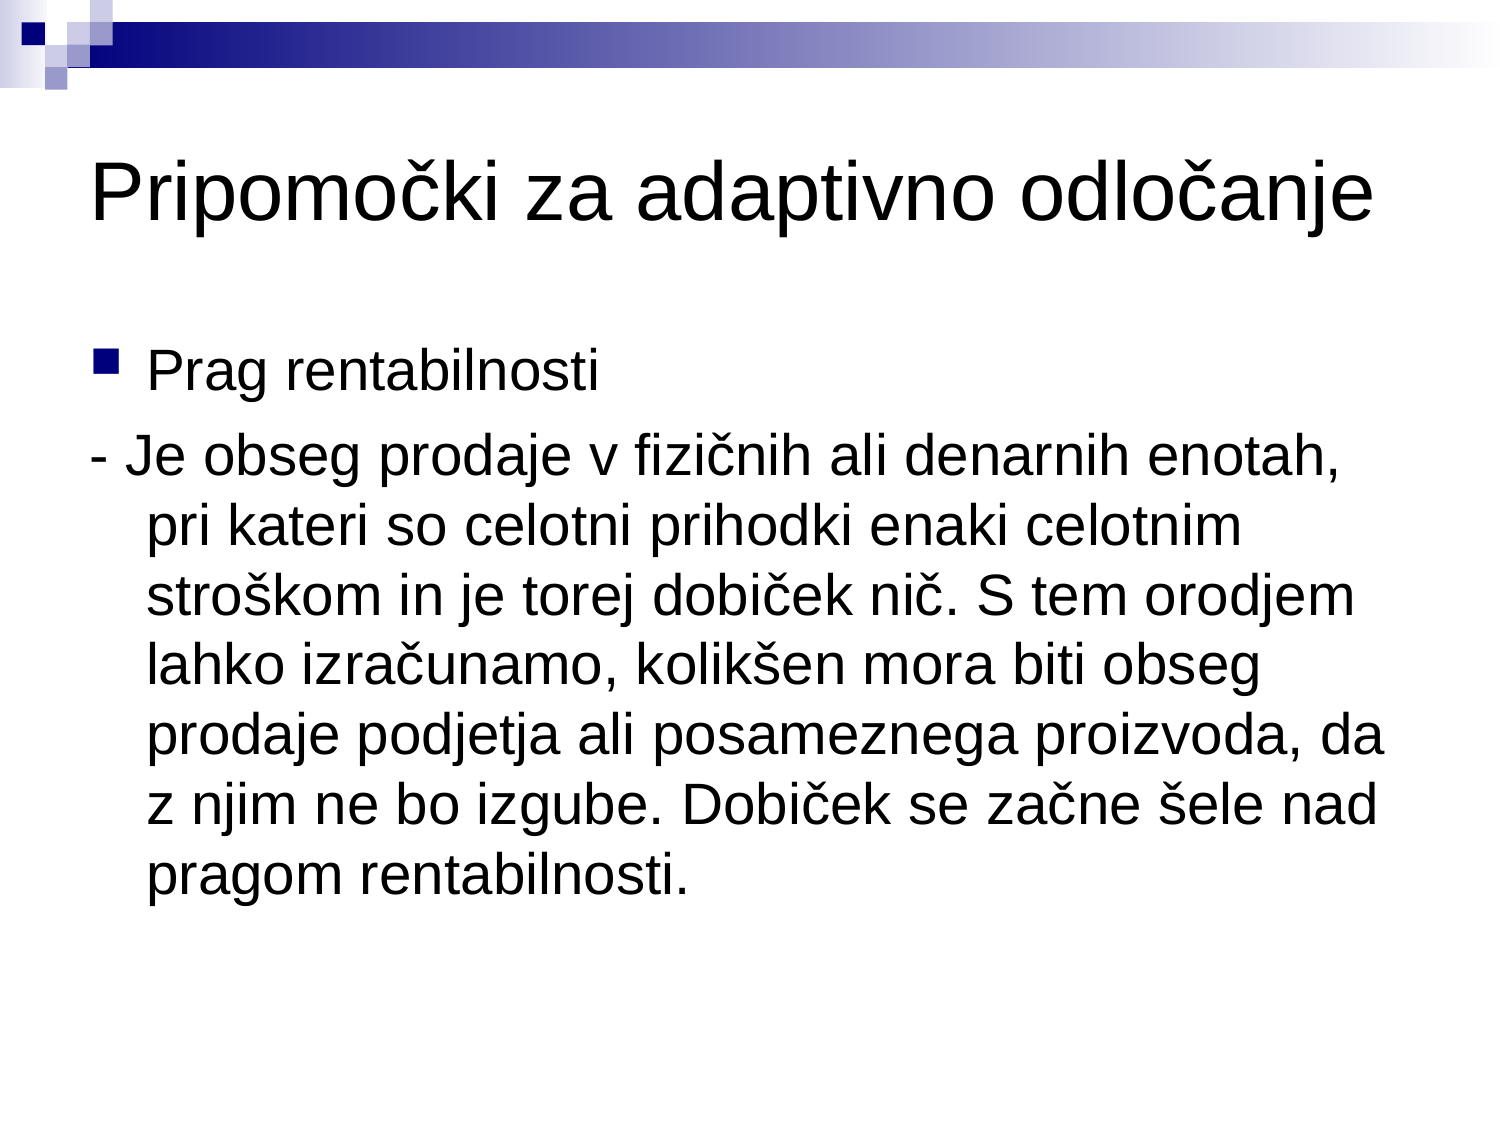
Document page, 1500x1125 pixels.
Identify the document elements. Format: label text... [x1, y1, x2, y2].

title Pripomočki za adaptivno odločanje [75, 75, 1426, 301]
list Prag rentabilnosti - Je obseg prodaje v fizičnih ali denarnih enotah, pri kateri so celotni prihodki enaki celotnim stroškom in je torej dobiček nič. S tem orodjem lahko izračunamo, kolikšen mora biti obseg prodaje podjetja ali posameznega proizvoda, da z njim ne bo izgube. Dobiček se začne šele nad pragom rentabilnosti. [75, 324, 1426, 963]
